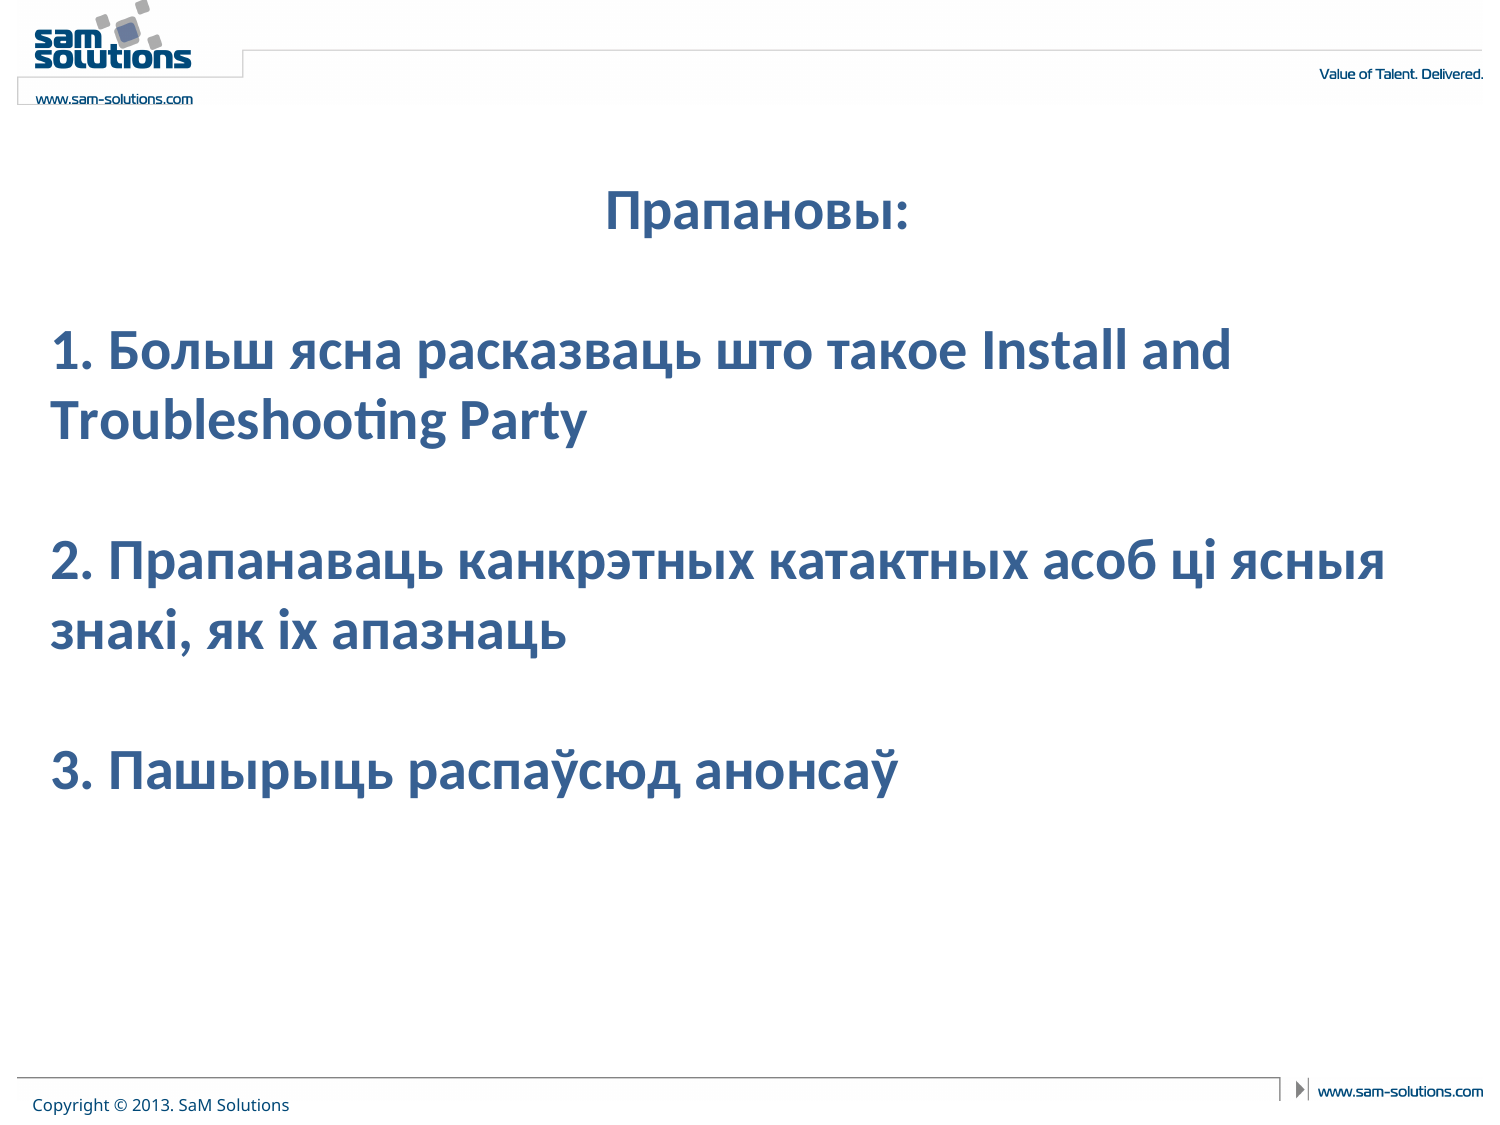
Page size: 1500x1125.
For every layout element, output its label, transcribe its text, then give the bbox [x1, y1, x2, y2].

picture [17, 0, 1483, 105]
text_box Copyright © 2013. SaM Solutions [17, 1046, 633, 1125]
picture [633, 1077, 1483, 1102]
text_box Прапановы: 1. Больш ясна расказваць што такое Install and Troubleshooting Party 2. Прапанаваць канкрэтных катактных асоб ці ясныя знакі, як іх апазнаць 3. Пашырыць распаўсюд анонсаў [35, 164, 1481, 879]
